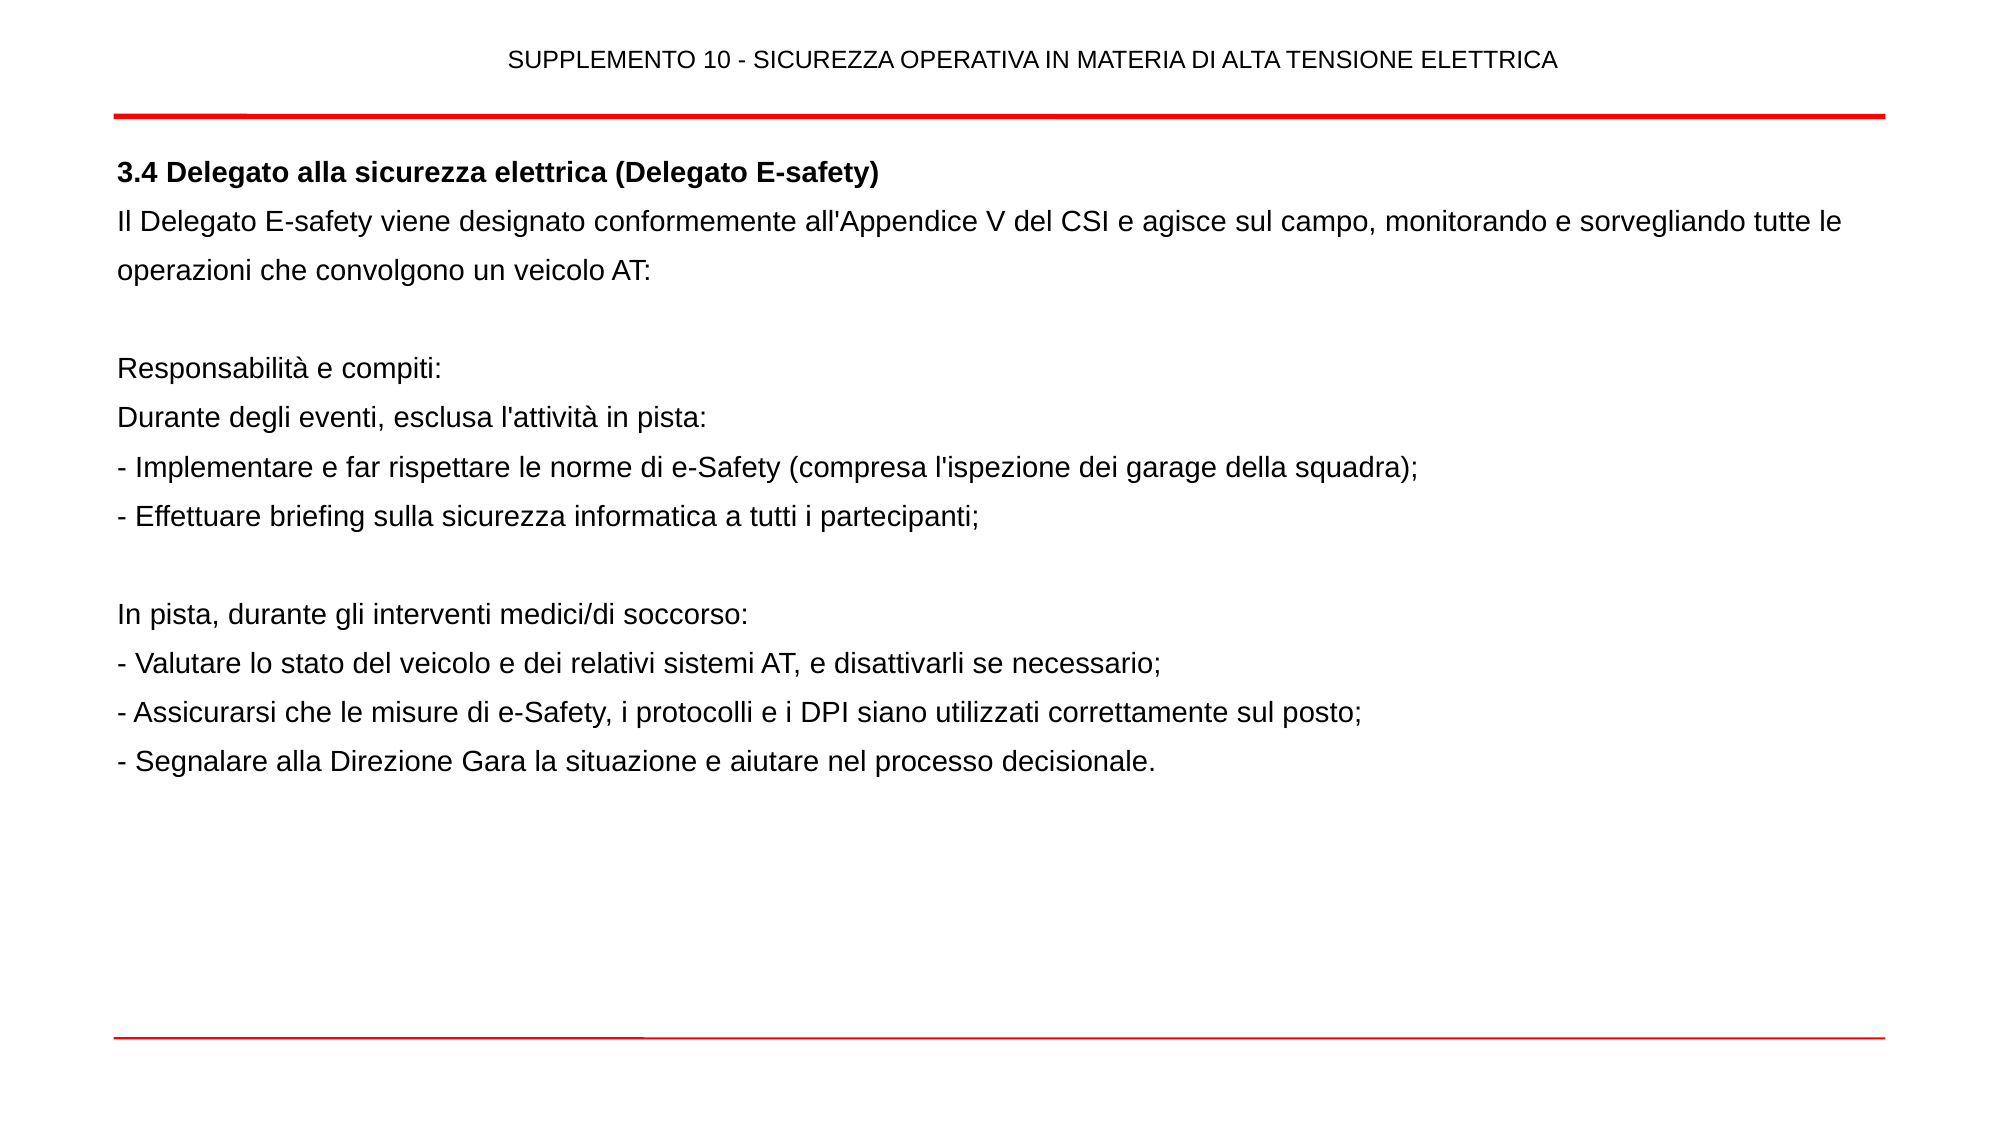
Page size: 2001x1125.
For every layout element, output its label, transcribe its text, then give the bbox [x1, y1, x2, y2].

text_box 3.4 Delegato alla sicurezza elettrica (Delegato E-safety) Il Delegato E-safety viene designato conformemente all'Appendice V del CSI e agisce sul campo, monitorando e sorvegliando tutte le operazioni che convolgono un veicolo AT: Responsabilità e compiti: Durante degli eventi, esclusa l'attività in pista: - Implementare e far rispettare le norme di e-Safety (compresa l'ispezione dei garage della squadra); - Effettuare briefing sulla sicurezza informatica a tutti i partecipanti; In pista, durante gli interventi medici/di soccorso: - Valutare lo stato del veicolo e dei relativi sistemi AT, e disattivarli se necessario; - Assicurarsi che le misure di e-Safety, i protocolli e i DPI siano utilizzati correttamente sul posto; - Segnalare alla Direzione Gara la situazione e aiutare nel processo decisionale. [102, 132, 1875, 835]
text_box SUPPLEMENTO 10 - SICUREZZA OPERATIVA IN MATERIA DI ALTA TENSIONE ELETTRICA [173, 38, 1895, 82]
